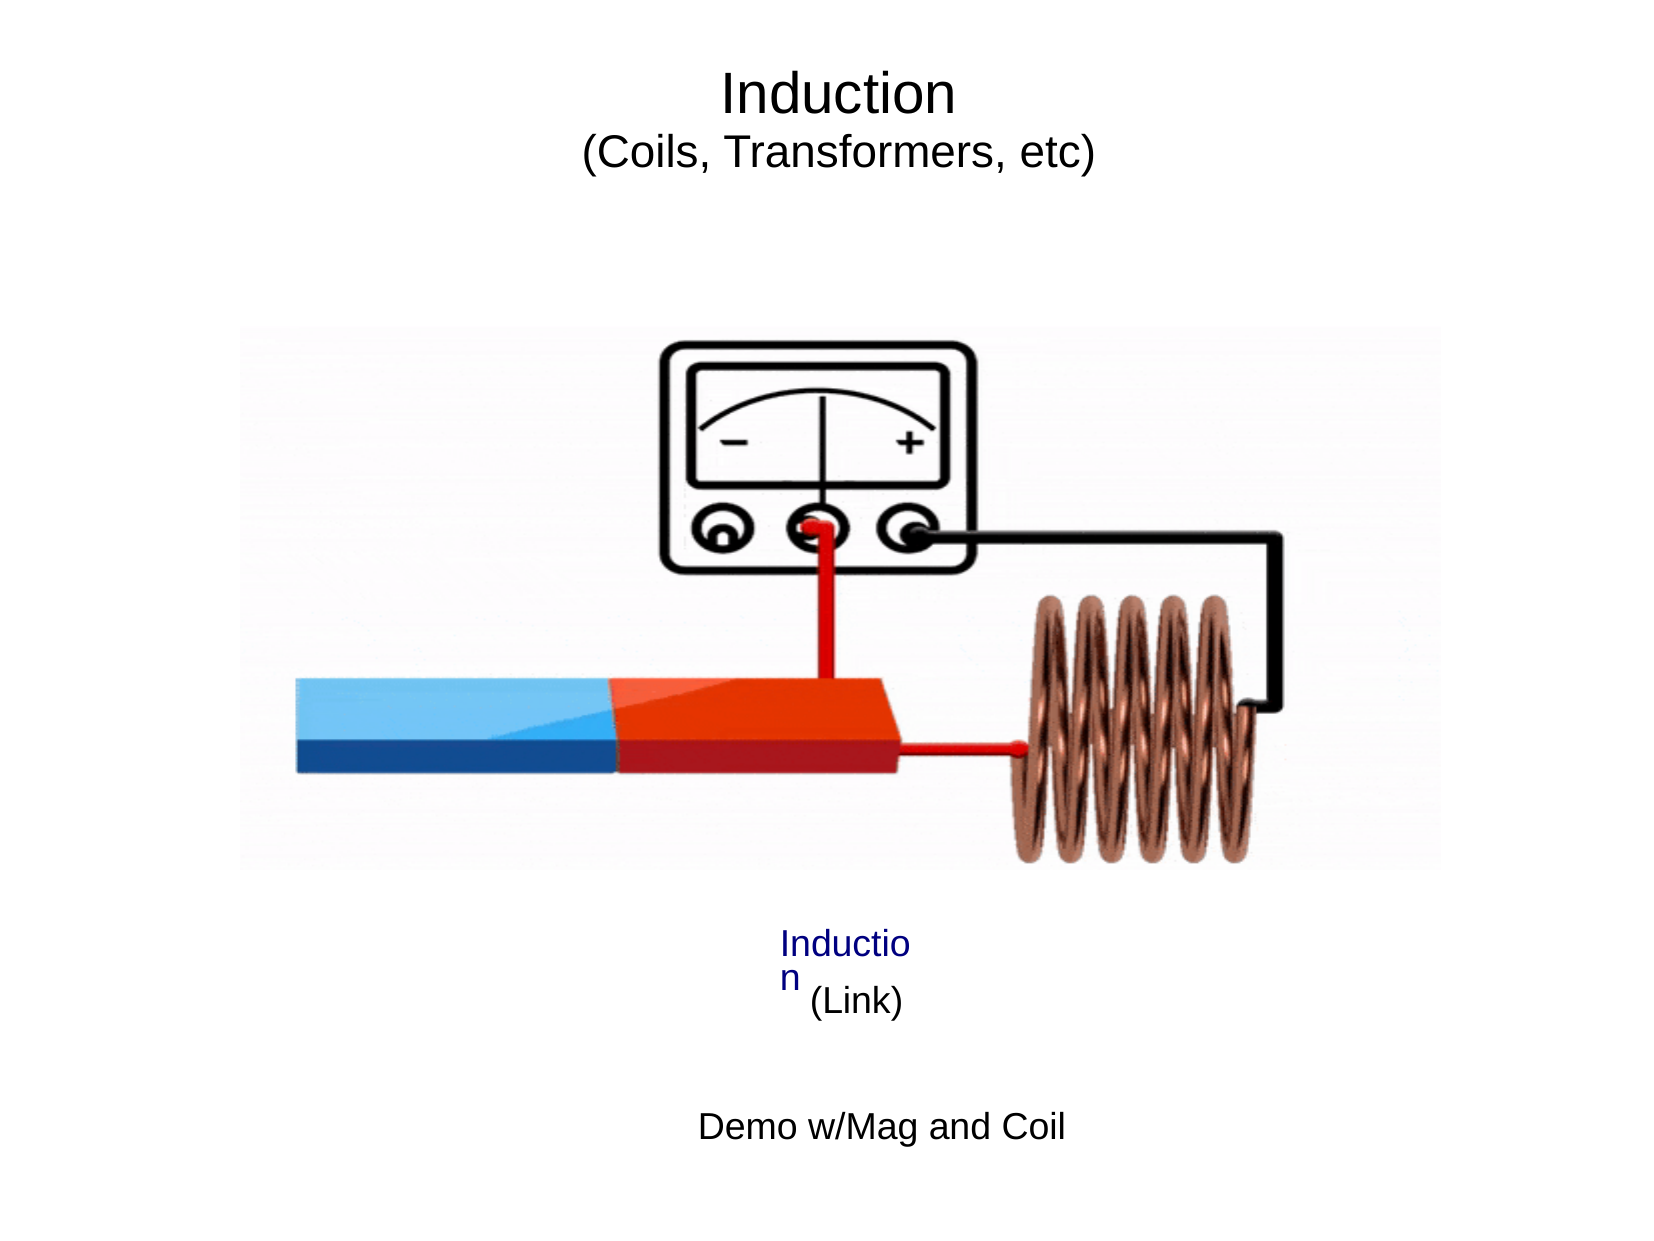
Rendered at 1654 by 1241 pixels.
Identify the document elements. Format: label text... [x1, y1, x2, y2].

picture [240, 326, 1441, 871]
title Induction (Coils, Transformers, etc) [132, 60, 1546, 179]
text_box Demo w/Mag and Coil [683, 1098, 1081, 1156]
text_box (Link) [795, 971, 919, 1029]
text_box Induction [765, 915, 931, 972]
